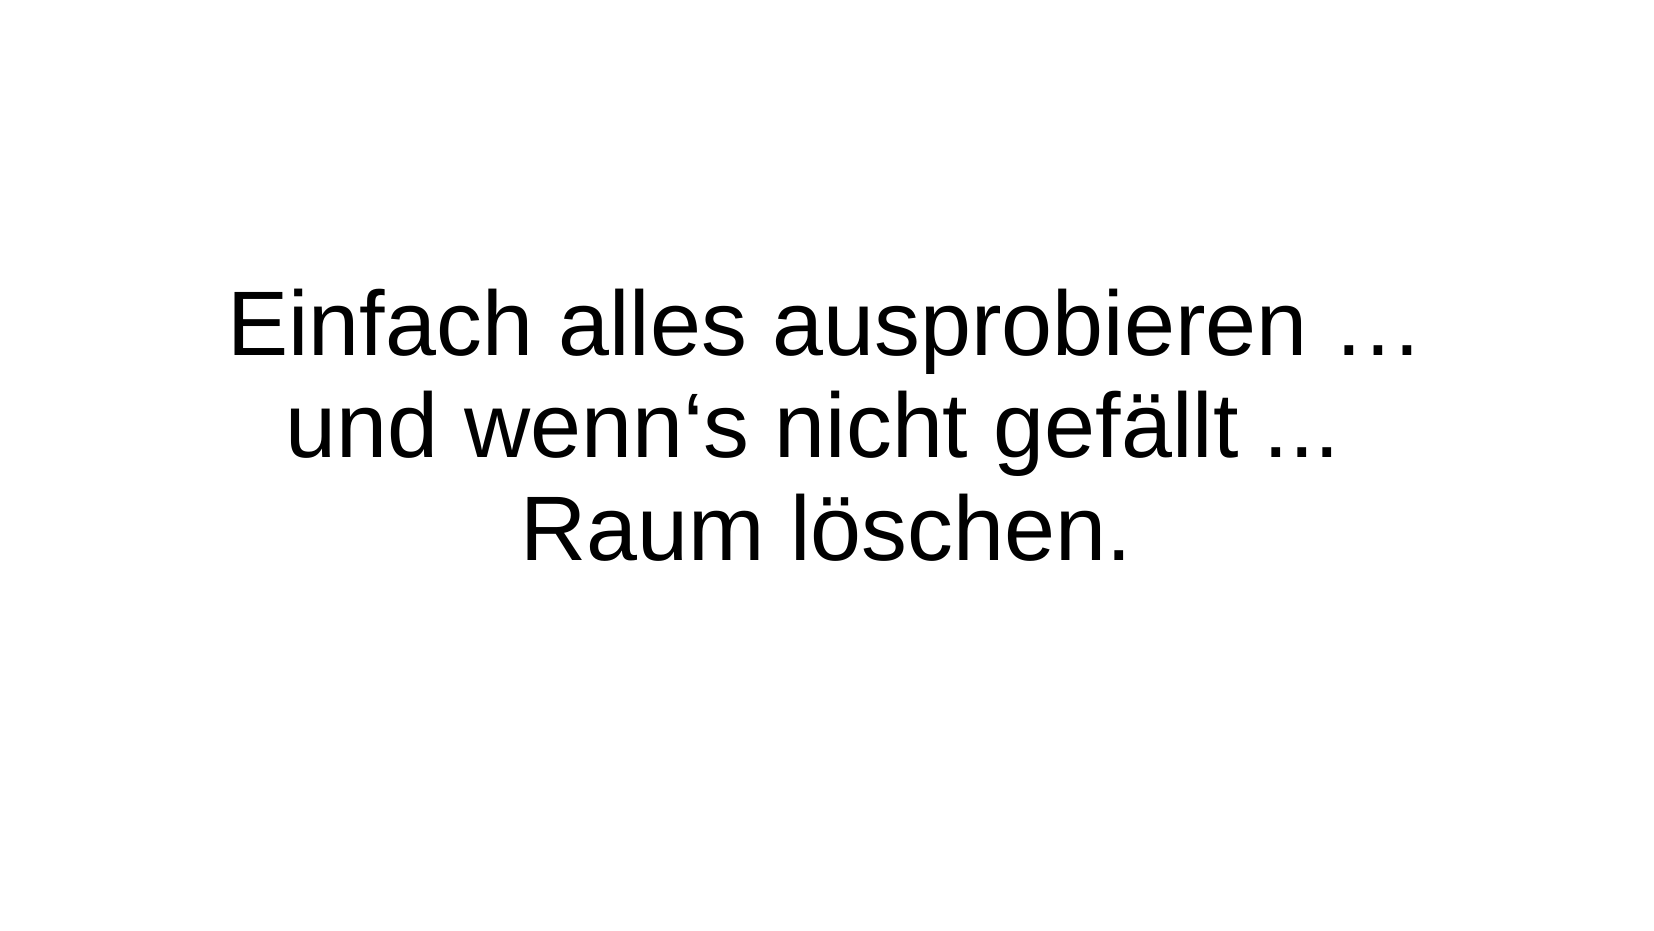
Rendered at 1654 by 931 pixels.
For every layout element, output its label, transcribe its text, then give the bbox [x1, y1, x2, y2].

title Einfach alles ausprobieren … und wenn‘s nicht gefällt ... Raum löschen. [82, 37, 1571, 815]
